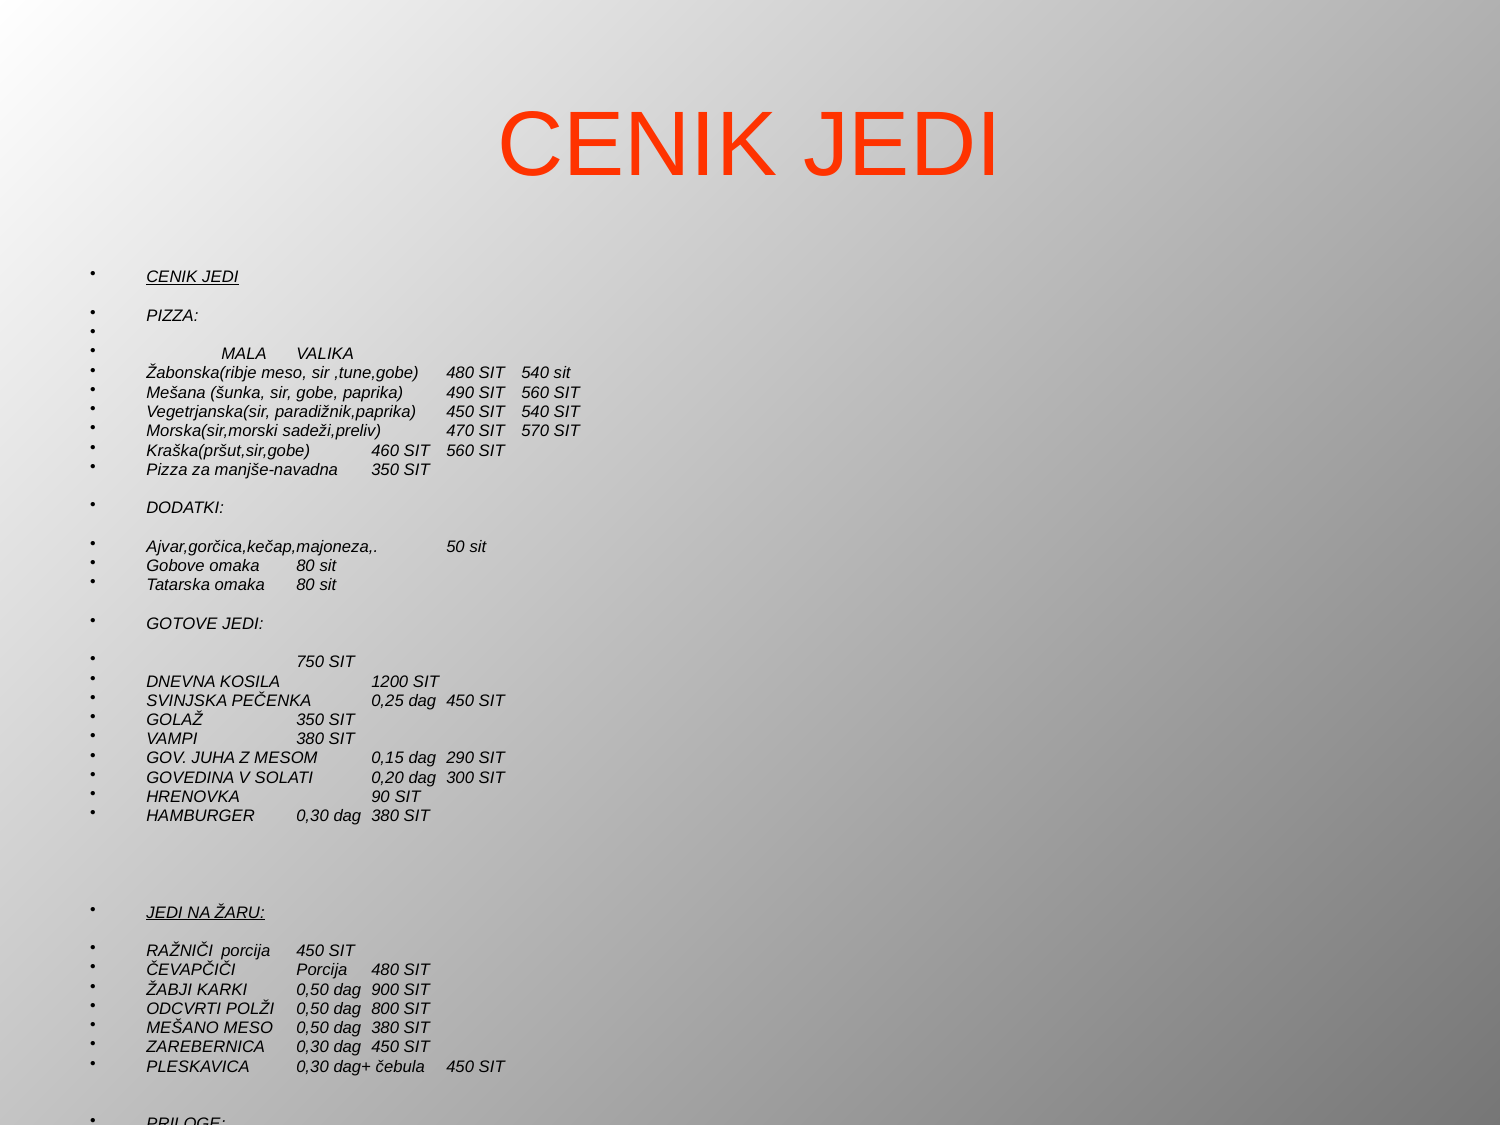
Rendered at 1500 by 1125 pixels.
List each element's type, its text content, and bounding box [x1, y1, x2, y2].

title CENIK JEDI [75, 45, 1425, 233]
list CENIK JEDI PIZZA: MALA VALIKA Žabonska(ribje meso, sir ,tune,gobe) 480 SIT 540 sit Mešana (šunka, sir, gobe, paprika) 490 SIT 560 SIT Vegetrjanska(sir, paradižnik,paprika) 450 SIT 540 SIT Morska(sir,morski sadeži,preliv) 470 SIT 570 SIT Kraška(pršut,sir,gobe) 460 SIT 560 SIT Pizza za manjše-navadna 350 SIT DODATKI: Ajvar,gorčica,kečap,majoneza,. 50 sit Gobove omaka 80 sit Tatarska omaka 80 sit GOTOVE JEDI: 750 SIT DNEVNA KOSILA 1200 SIT SVINJSKA PEČENKA 0,25 dag 450 SIT GOLAŽ 350 SIT VAMPI 380 SIT GOV. JUHA Z MESOM 0,15 dag 290 SIT GOVEDINA V SOLATI 0,20 dag 300 SIT HRENOVKA 90 SIT HAMBURGER 0,30 dag 380 SIT JEDI NA ŽARU: RAŽNIČI porcija 450 SIT ČEVAPČIČI Porcija 480 SIT ŽABJI KARKI 0,50 dag 900 SIT ODCVRTI POLŽI 0,50 dag 800 SIT MEŠANO MESO 0,50 dag 380 SIT ZAREBERNICA 0,30 dag 450 SIT PLESKAVICA 0,30 dag+ čebula 450 SIT PRILOGE: PRAŽEN KROMPIR 120 SIT RIŽ 110 SIT POMES FRITES 150 SIT KROMPIRJEVI KROKETI 200 SIT MEŠANA ZELENJAVA 180 SIT SLADICE: PALAČINKE Z OREHI 3 kom 220 sit PALAČINKE RAZNE 3 kom 230 sit SADNA KUPA 400 sit SLADOLED 1 kepica 80 sit [75, 262, 1425, 1005]
